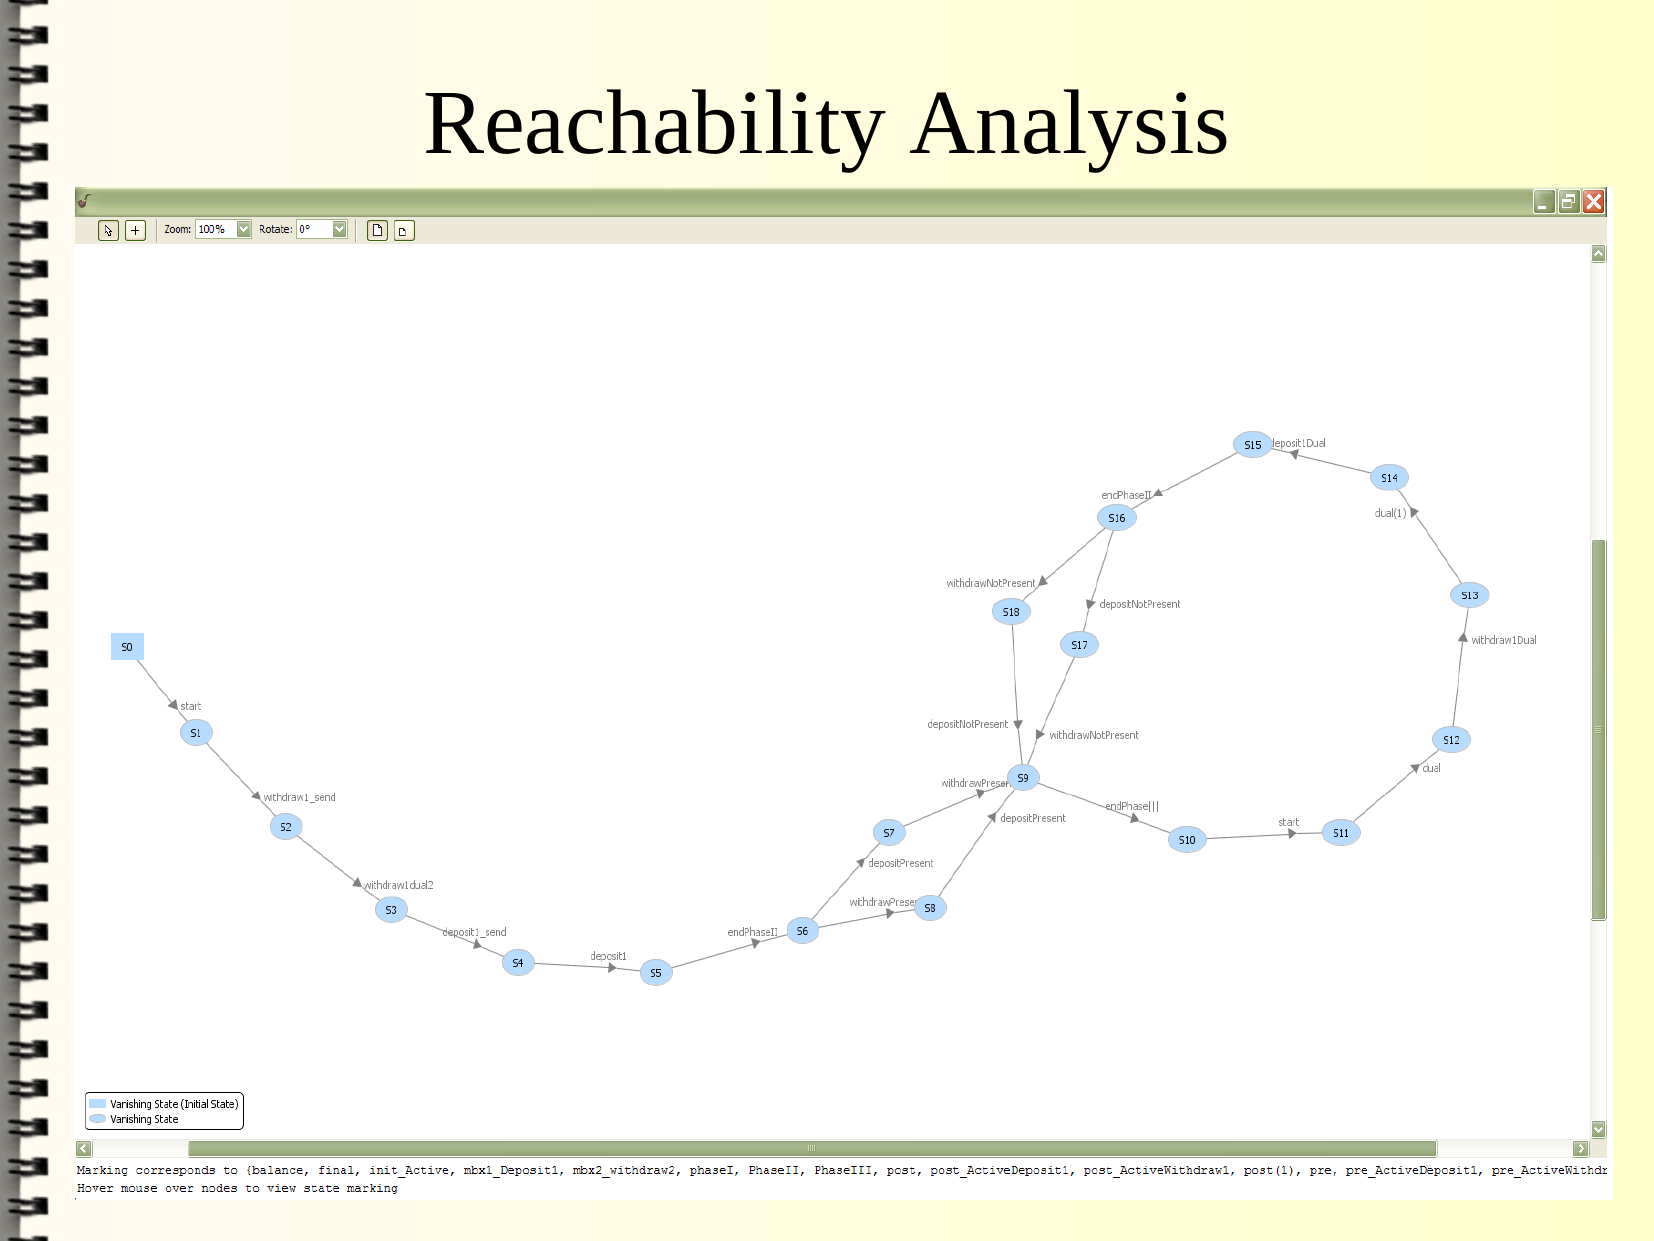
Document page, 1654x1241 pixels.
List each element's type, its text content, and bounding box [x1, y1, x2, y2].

picture [0, 0, 1654, 1241]
title Reachability Analysis [121, 71, 1534, 174]
